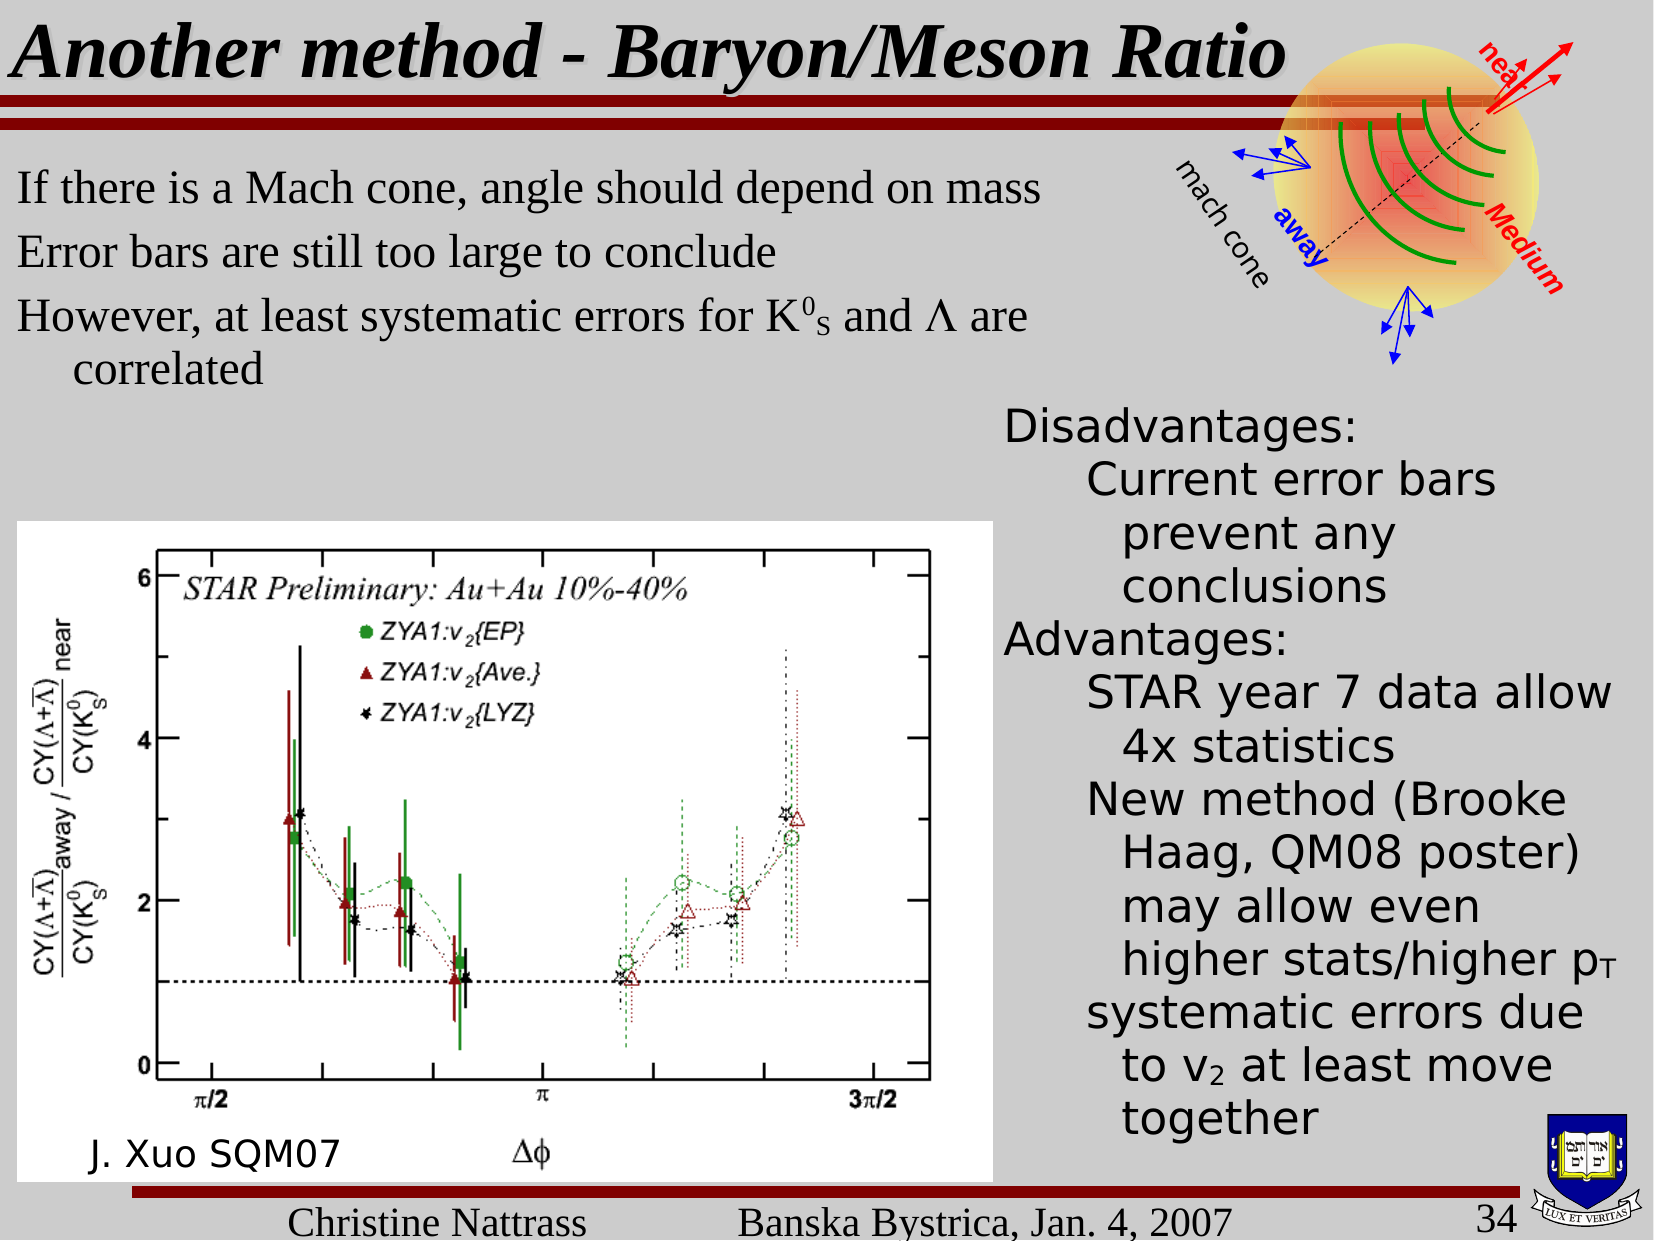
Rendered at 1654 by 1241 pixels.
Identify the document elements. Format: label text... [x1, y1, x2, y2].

text_box J. Xuo SQM07 [75, 1125, 526, 1184]
text_box [1273, 43, 1539, 310]
text_box [1278, 156, 1298, 164]
text_box [1409, 291, 1424, 312]
text_box near [1457, 17, 1647, 236]
text_box away [1253, 182, 1448, 392]
text_box [1273, 162, 1301, 171]
text_box Disadvantages: Current error bars prevent any conclusions Advantages: STAR year 7 data allow 4x statistics New method (Brooke Haag, QM08 poster) may allow even higher stats/higher pT systematic errors due to v2 at least move together [894, 392, 1648, 1183]
title Another method - Baryon/Meson Ratio [11, 0, 1512, 154]
text_box mach cone [1152, 133, 1374, 392]
picture [17, 521, 894, 1182]
list If there is a Mach cone, angle should depend on mass Error bars are still too large to conclude However, at least systematic errors for K0S and L are correlated [1, 153, 1088, 478]
text_box [1396, 296, 1405, 311]
picture [1530, 1183, 1643, 1227]
text_box Medium [1463, 179, 1589, 319]
